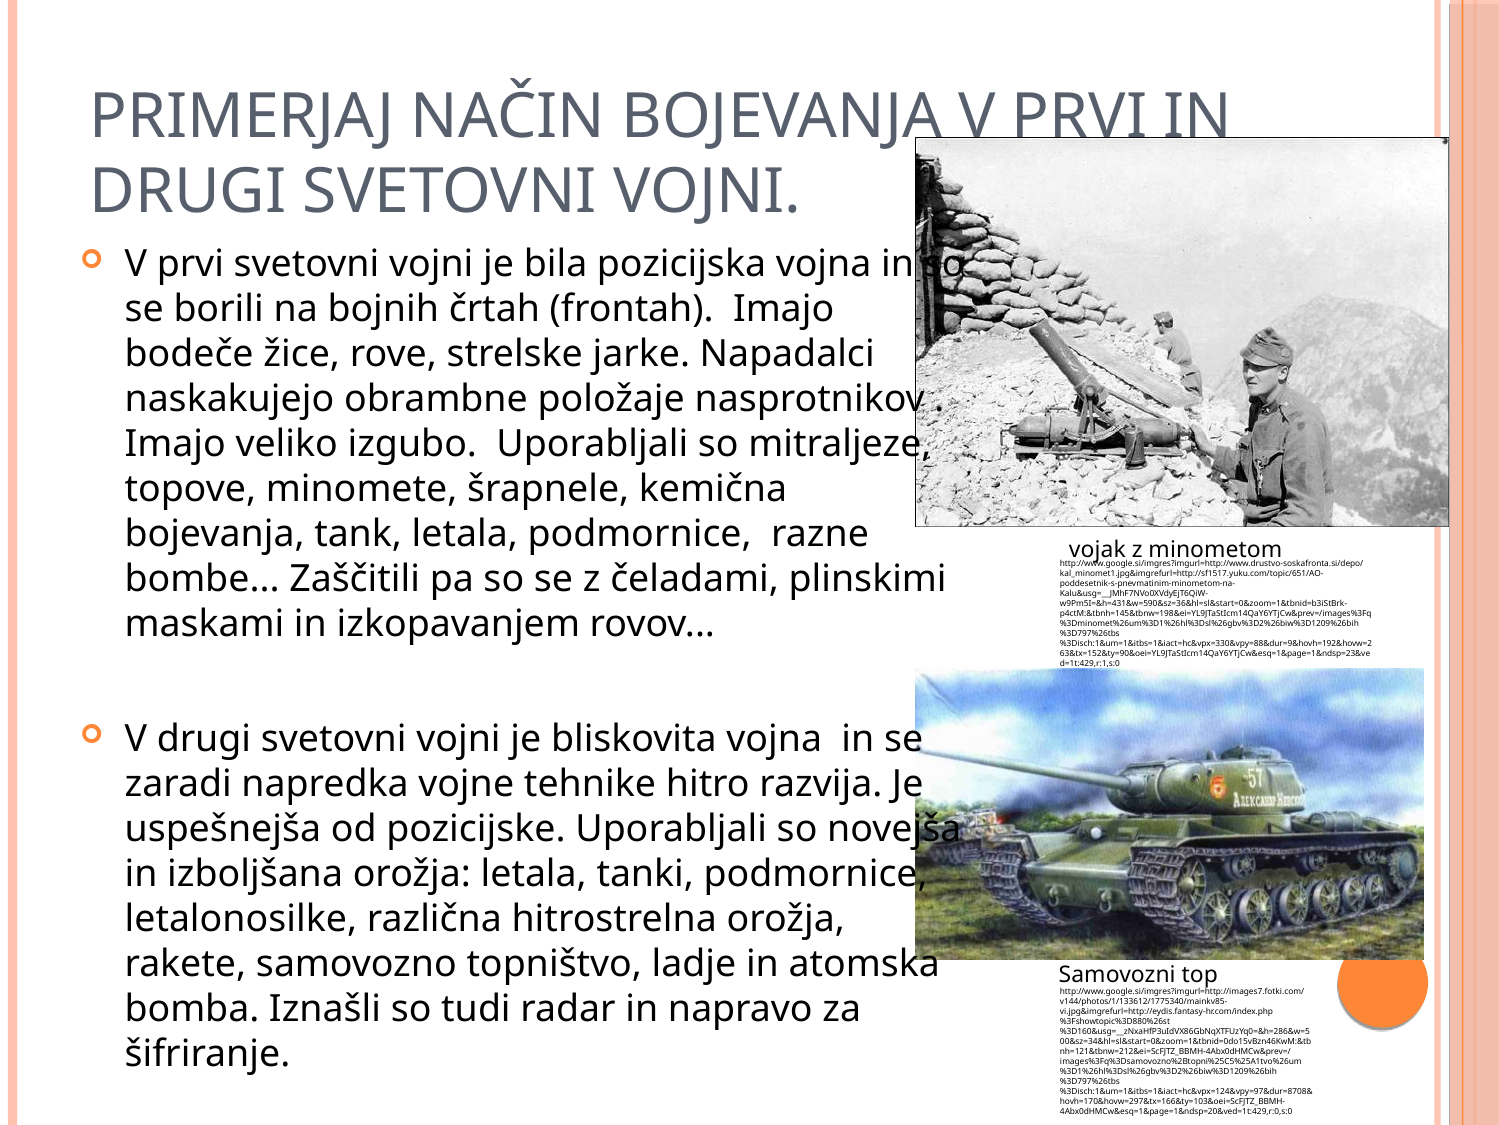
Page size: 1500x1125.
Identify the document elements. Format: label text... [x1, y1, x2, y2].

text_box http://www.google.si/imgres?imgurl=http://images7.fotki.com/v144/photos/1/133612/1775340/mainkv85-vi.jpg&imgrefurl=http://eydis.fantasy-hr.com/index.php%3Fshowtopic%3D880%26st%3D160&usg=__zNxaHfP3uIdVX86GbNqXTFUzYq0=&h=286&w=500&sz=34&hl=sl&start=0&zoom=1&tbnid=0do15vBzn46KwM:&tbnh=121&tbnw=212&ei=ScFJTZ_BBMH-4Abx0dHMCw&prev=/images%3Fq%3Dsamovozno%2Btopni%25C5%25A1tvo%26um%3D1%26hl%3Dsl%26gbv%3D2%26biw%3D1209%26bih%3D797%26tbs%3Disch:1&um=1&itbs=1&iact=hc&vpx=124&vpy=97&dur=8708&hovh=170&hovw=297&tx=166&ty=103&oei=ScFJTZ_BBMH-4Abx0dHMCw&esq=1&page=1&ndsp=20&ved=1t:429,r:0,s:0 [1045, 978, 1329, 1124]
picture [988, 137, 1449, 528]
title Primerjaj način bojevanja v prvi in drugi svetovni vojni. [75, 45, 1300, 233]
list V prvi svetovni vojni je bila pozicijska vojna in so se borili na bojnih črtah (frontah). Imajo bodeče žice, rove, strelske jarke. Napadalci naskakujejo obrambne položaje nasprotnikov . Imajo veliko izgubo. Uporabljali so mitraljeze, topove, minomete, šrapnele, kemična bojevanja, tank, letala, podmornice, razne bombe... Zaščitili pa so se z čeladami, plinskimi maskami in izkopavanjem rovov... V drugi svetovni vojni je bliskovita vojna in se zaradi napredka vojne tehnike hitro razvija. Je uspešnejša od pozicijske. Uporabljali so novejša in izboljšana orožja: letala, tanki, podmornice, letalonosilke, različna hitrostrelna orožja, rakete, samovozno topništvo, ladje in atomska bomba. Iznašli so tudi radar in napravo za šifriranje. [64, 231, 988, 1125]
text_box vojak z minometom [1054, 527, 1298, 570]
text_box Samovozni top [1043, 952, 1234, 995]
picture [988, 668, 1424, 960]
text_box http://www.google.si/imgres?imgurl=http://www.drustvo-soskafronta.si/depo/kal_minomet1.jpg&imgrefurl=http://sf1517.yuku.com/topic/651/AO-poddesetnik-s-pnevmatinim-minometom-na-Kalu&usg=__JMhF7NVo0XVdyEjT6QiW-w9Pm5I=&h=431&w=590&sz=36&hl=sl&start=0&zoom=1&tbnid=b3iStBrk-p4ctM:&tbnh=145&tbnw=198&ei=YL9JTaStIcm14QaY6YTjCw&prev=/images%3Fq%3Dminomet%26um%3D1%26hl%3Dsl%26gbv%3D2%26biw%3D1209%26bih%3D797%26tbs%3Disch:1&um=1&itbs=1&iact=hc&vpx=330&vpy=88&dur=9&hovh=192&hovw=263&tx=152&ty=90&oei=YL9JTaStIcm14QaY6YTjCw&esq=1&page=1&ndsp=23&ved=1t:429,r:1,s:0 [1045, 550, 1388, 676]
